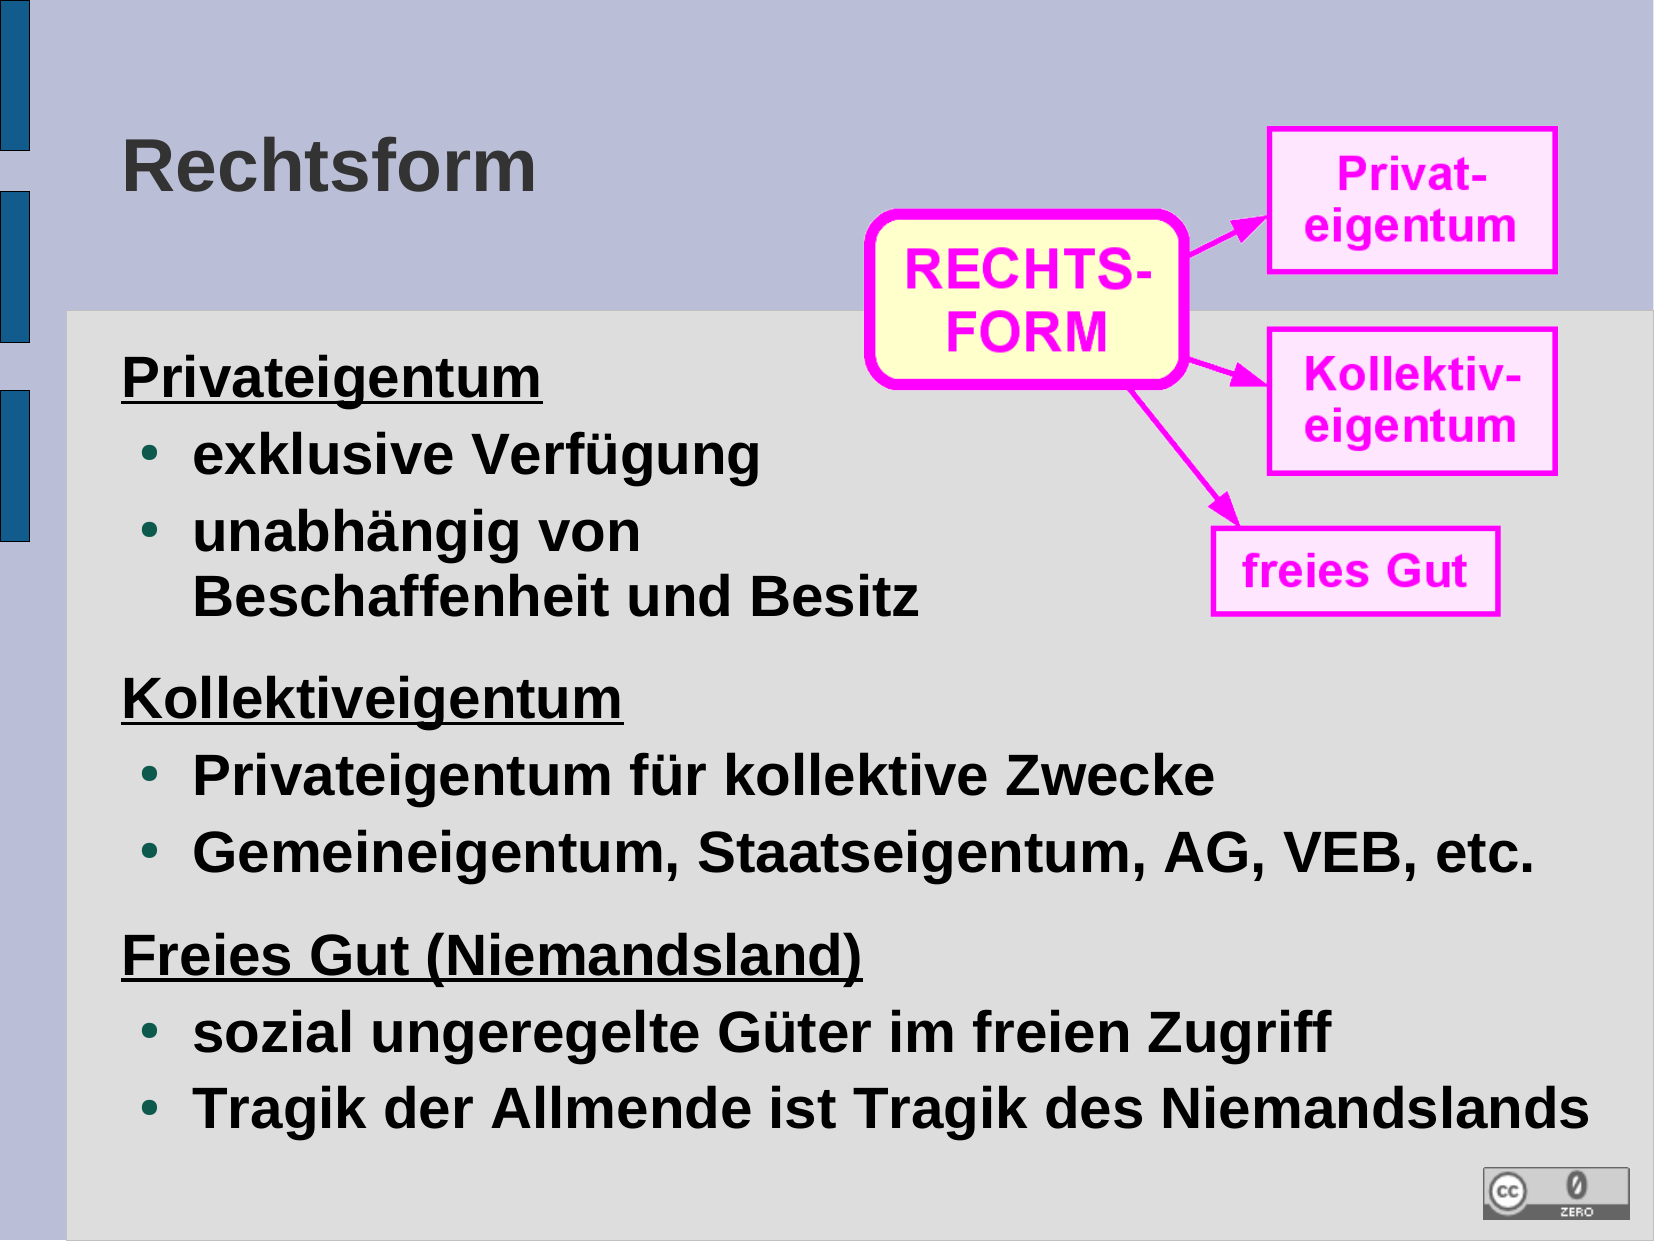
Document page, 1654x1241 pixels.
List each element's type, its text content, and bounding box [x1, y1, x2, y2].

list Privateigentum exklusive Verfügung unabhängig von Beschaffenheit und Besitz Kollektiveigentum Privateigentum für kollektive Zwecke Gemeineigentum, Staatseigentum, AG, VEB, etc. Freies Gut (Niemandsland) sozial ungeregelte Güter im freien Zugriff Tragik der Allmende ist Tragik des Niemandslands [121, 344, 1595, 1196]
title Rechtsform [121, 61, 1595, 269]
picture [1483, 1167, 1630, 1220]
picture [856, 118, 1565, 625]
